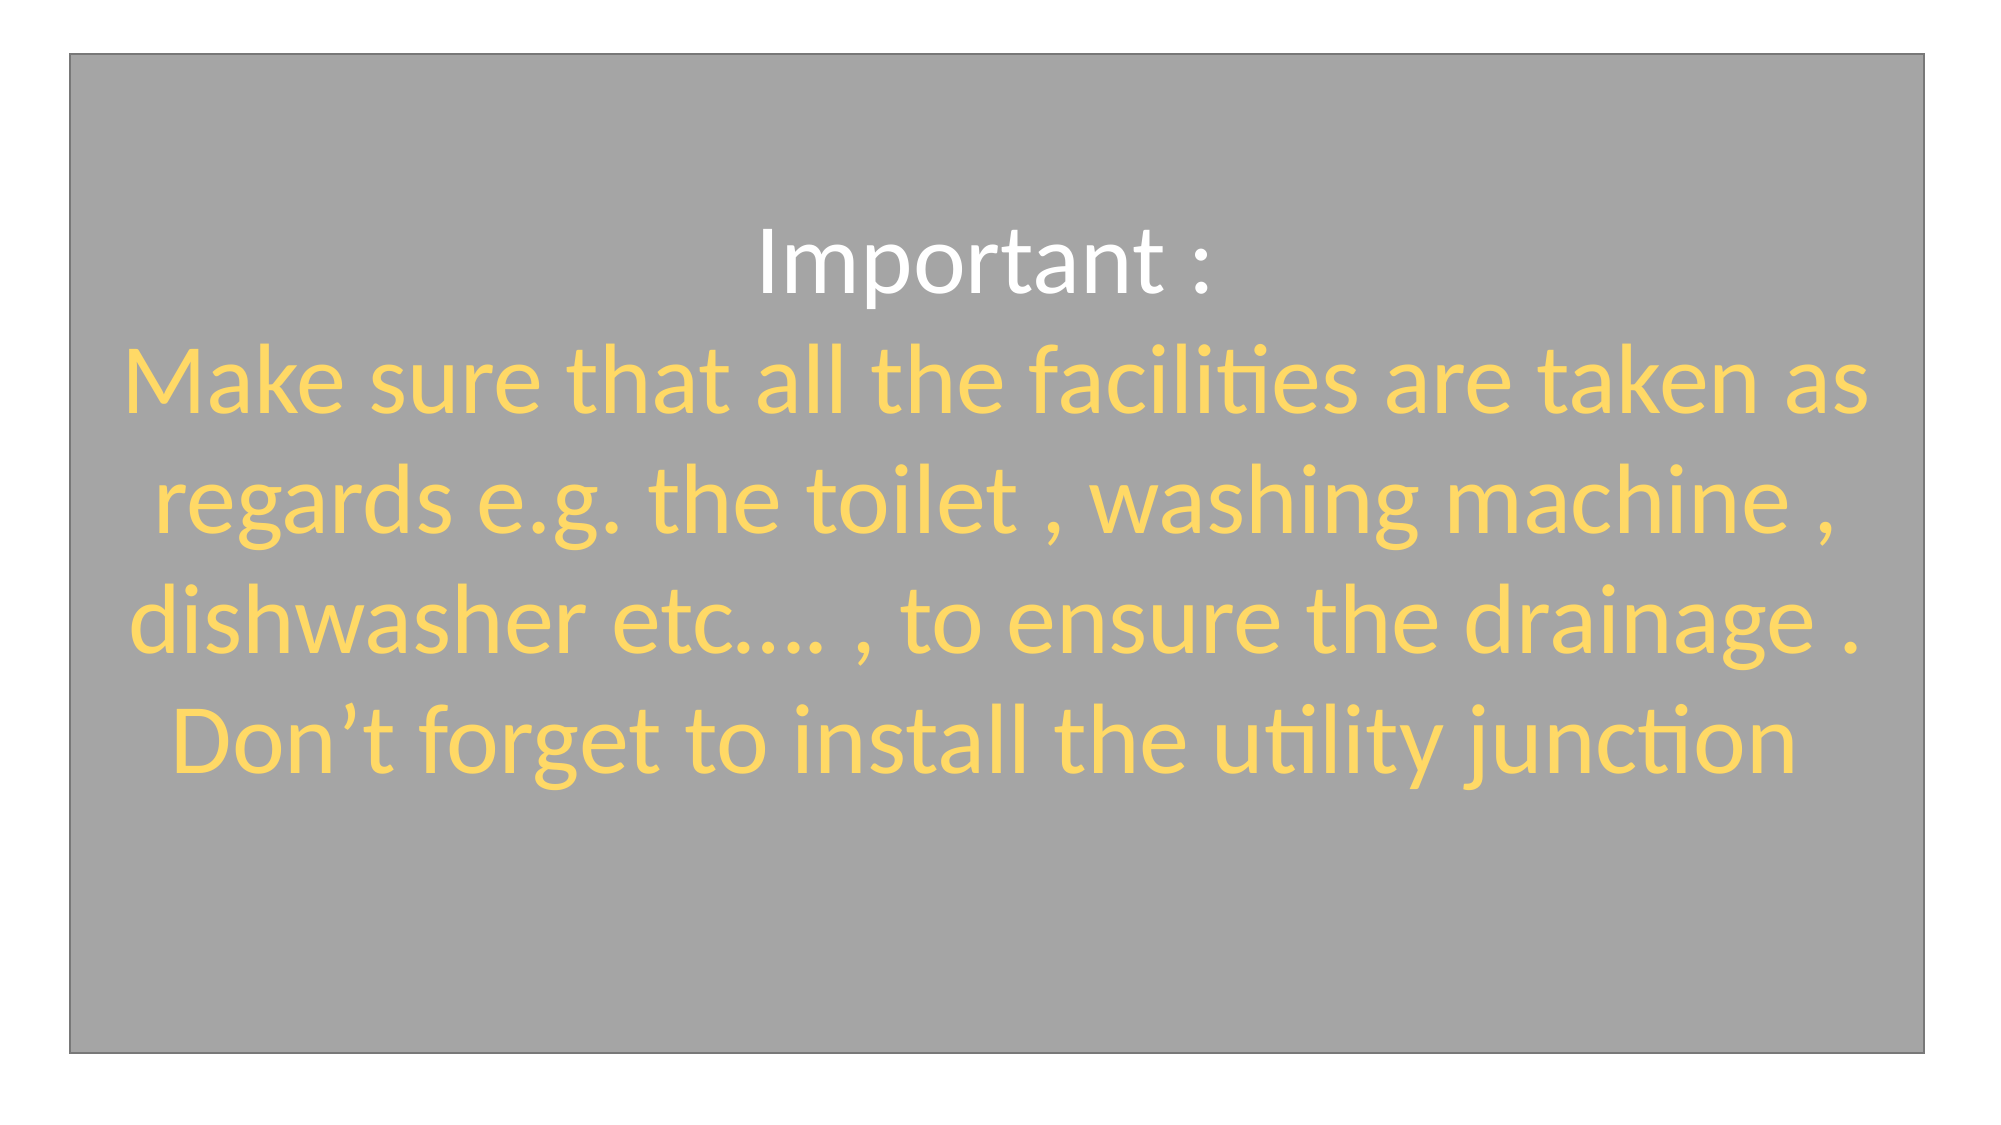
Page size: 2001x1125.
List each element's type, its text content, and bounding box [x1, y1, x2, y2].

text_box Important : Make sure that all the facilities are taken as regards e.g. the toilet , washing machine , dishwasher etc…. , to ensure the drainage . Don’t forget to install the utility junction [70, 54, 1924, 1053]
